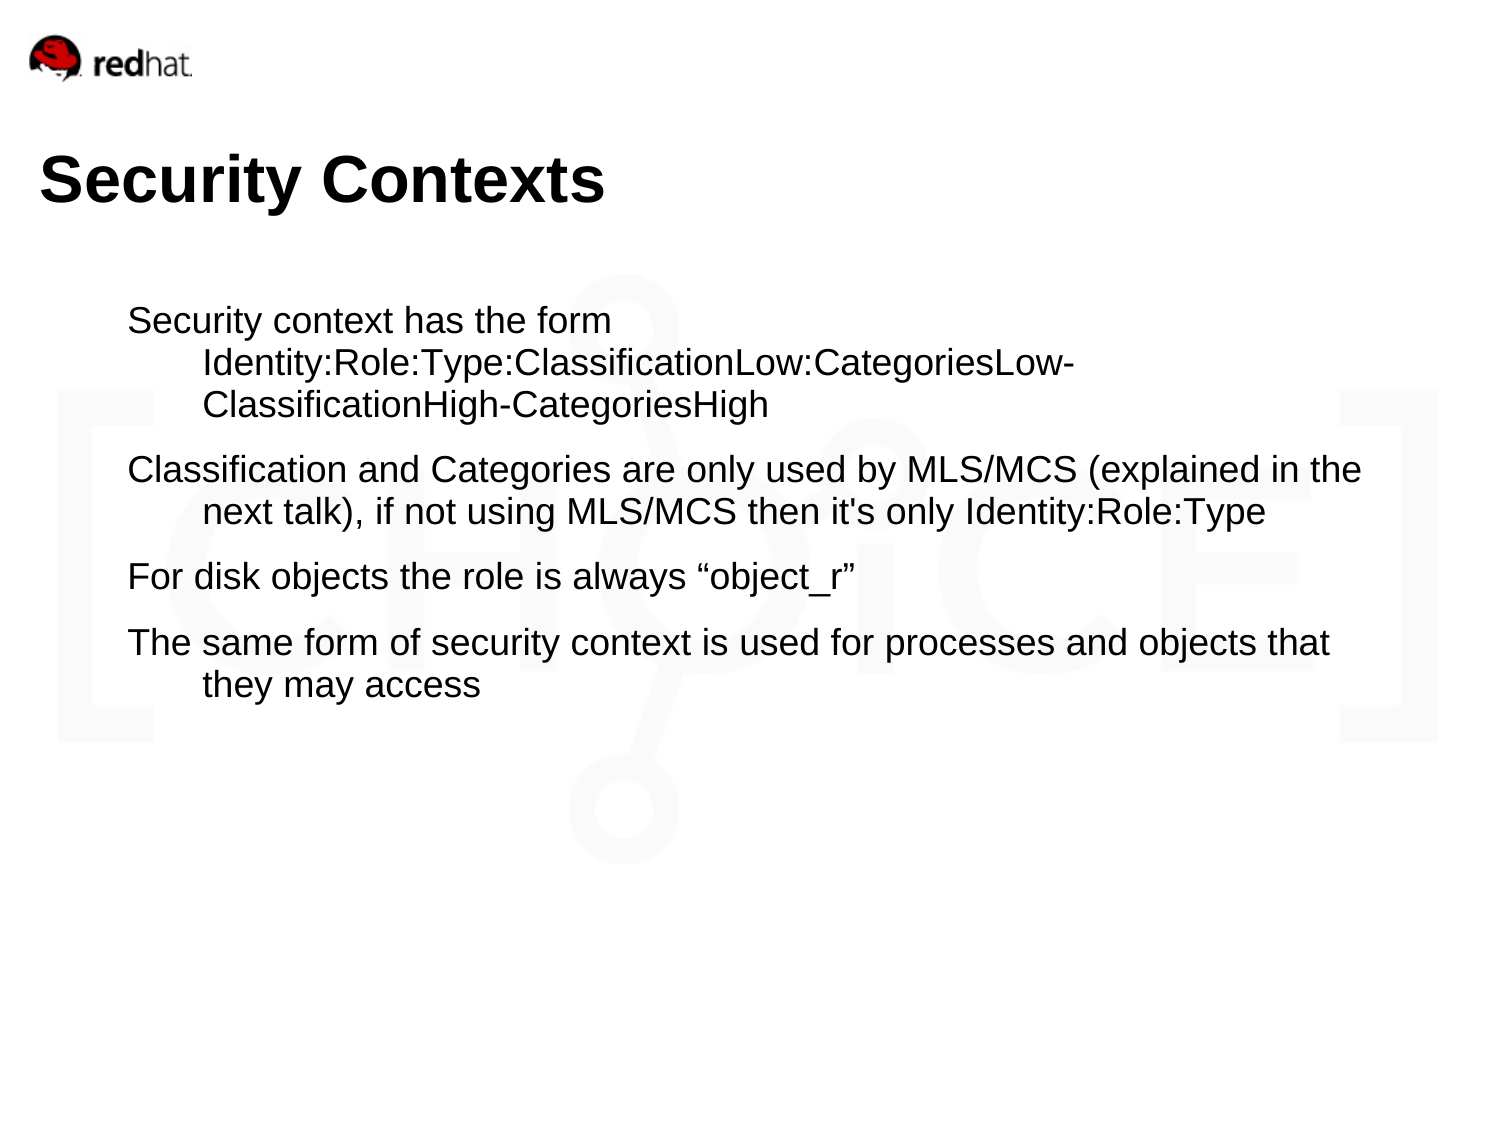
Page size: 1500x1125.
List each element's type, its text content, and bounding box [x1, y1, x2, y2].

title Security Contexts [25, 82, 1378, 225]
picture [57, 274, 1438, 864]
list Security context has the form Identity:Role:Type:ClassificationLow:CategoriesLow-ClassificationHigh-CategoriesHigh Classification and Categories are only used by MLS/MCS (explained in the next talk), if not using MLS/MCS then it's only Identity:Role:Type For disk objects the role is always “object_r” The same form of security context is used for processes and objects that they may access [112, 291, 1389, 932]
picture [28, 33, 192, 82]
